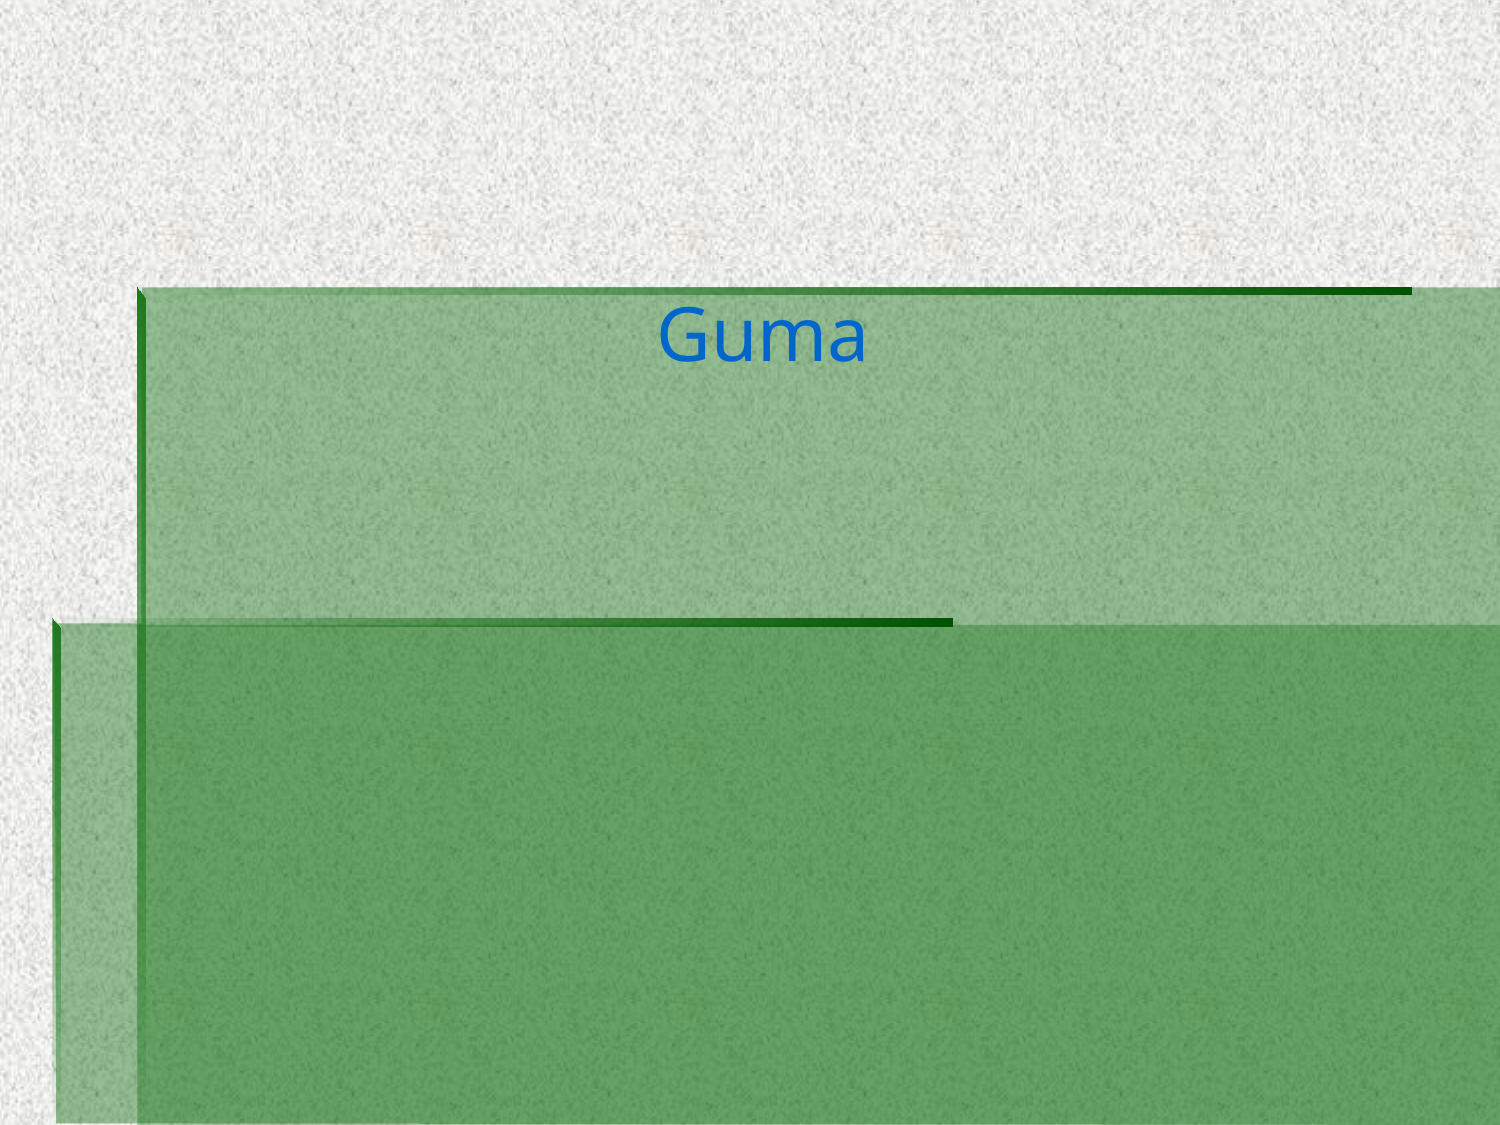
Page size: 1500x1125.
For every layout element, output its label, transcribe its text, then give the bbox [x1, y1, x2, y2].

text_box Guma [525, 278, 1002, 539]
picture [0, 0, 1500, 1125]
